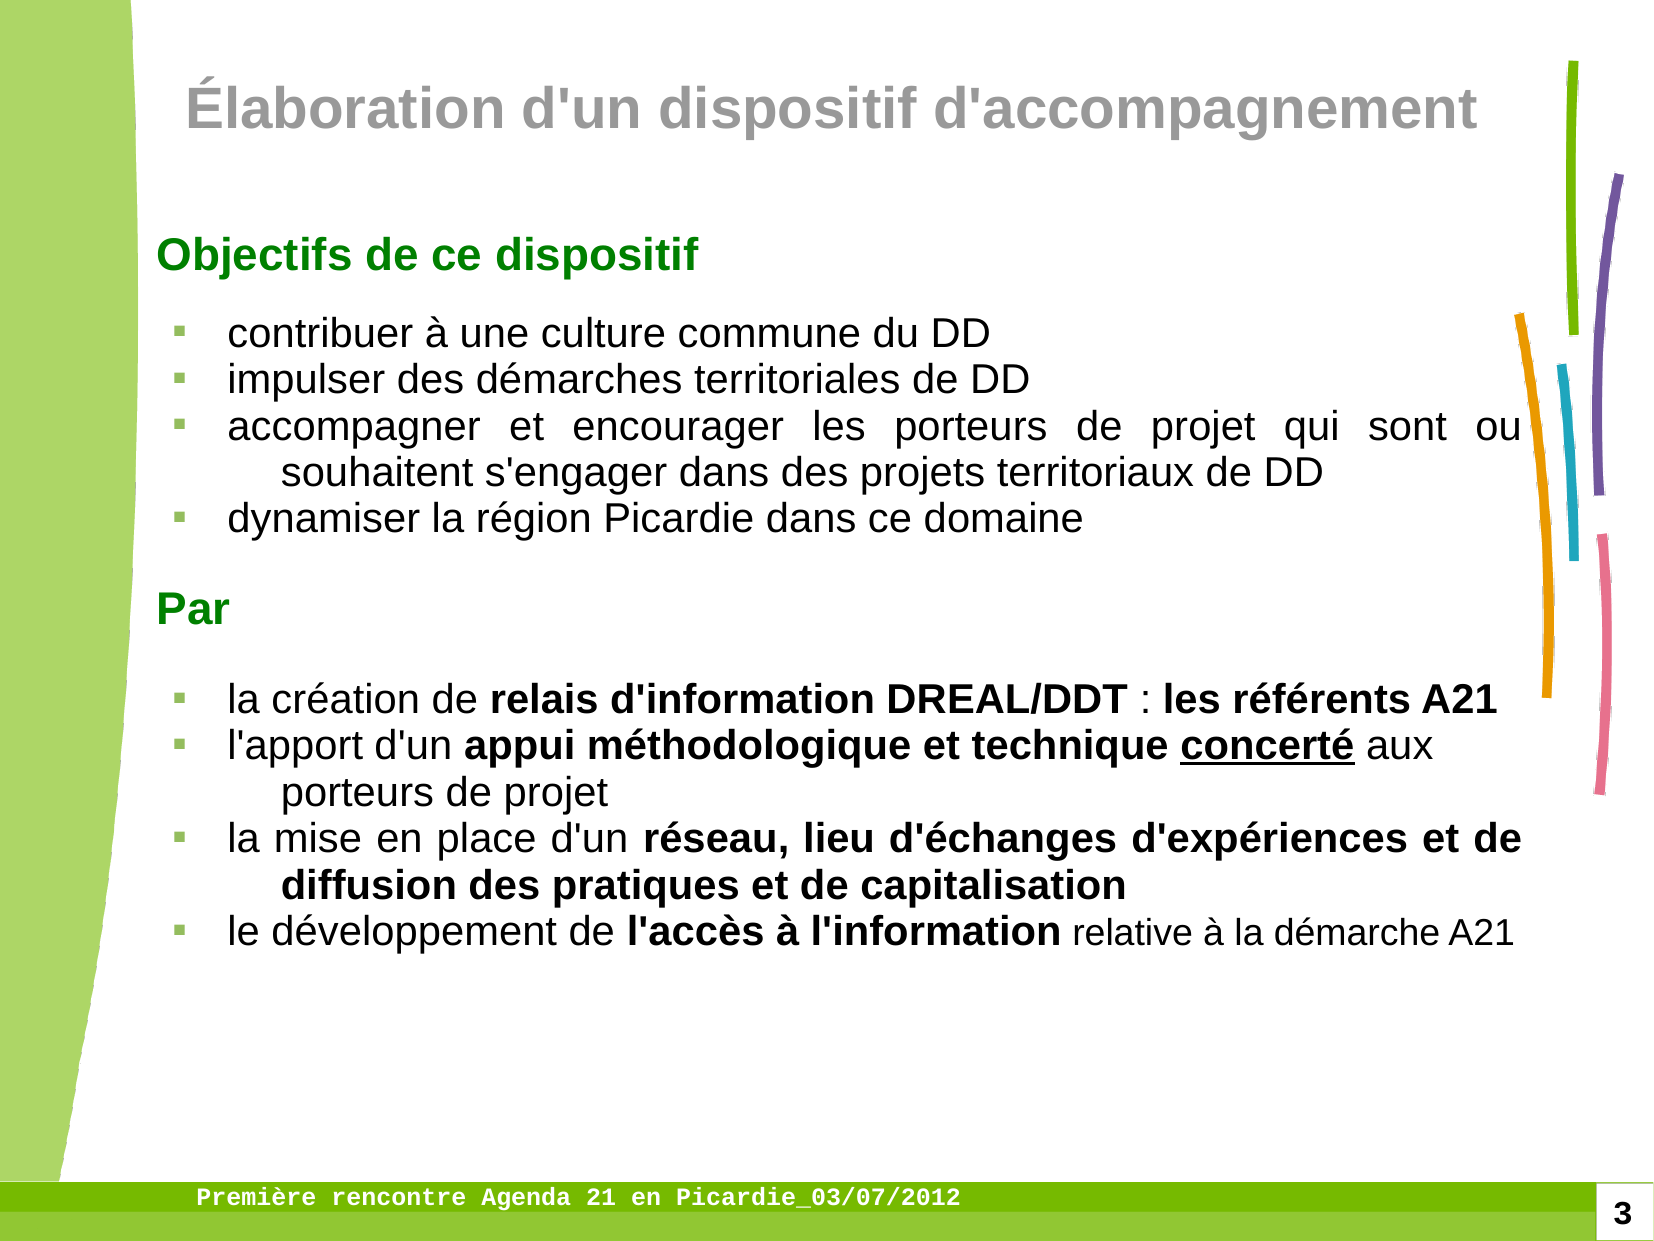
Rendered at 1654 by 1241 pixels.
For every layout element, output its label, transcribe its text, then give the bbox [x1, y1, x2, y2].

picture [0, 0, 1654, 1241]
title Élaboration d'un dispositif d'accompagnement [125, 41, 1539, 175]
list Objectifs de ce dispositif contribuer à une culture commune du DD impulser des démarches territoriales de DD accompagner et encourager les porteurs de projet qui sont ou souhaitent s'engager dans des projets territoriaux de DD dynamiser la région Picardie dans ce domaine Par la création de relais d'information DREAL/DDT : les référents A21 l'apport d'un appui méthodologique et technique concerté aux porteurs de projet la mise en place d'un réseau, lieu d'échanges d'expériences et de diffusion des pratiques et de capitalisation le développement de l'accès à l'information relative à la démarche A21 [139, 228, 1523, 1103]
